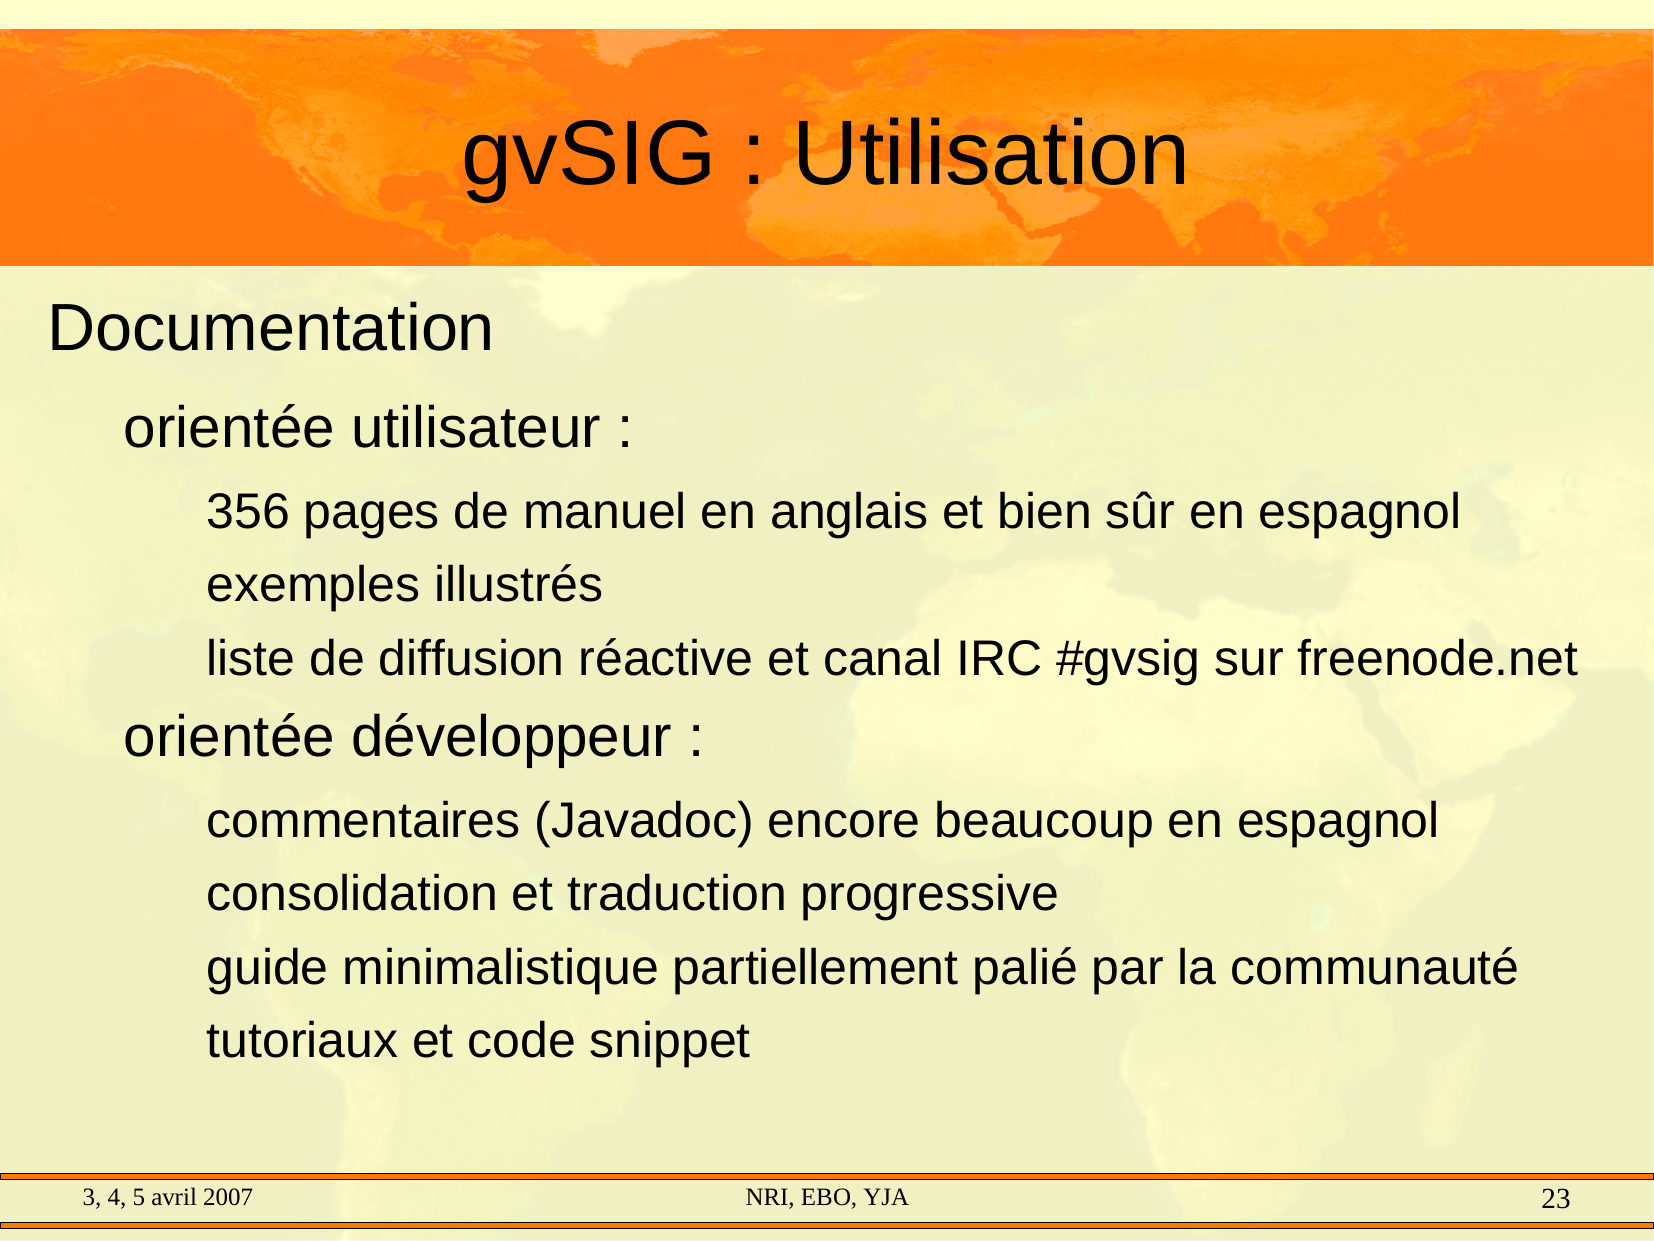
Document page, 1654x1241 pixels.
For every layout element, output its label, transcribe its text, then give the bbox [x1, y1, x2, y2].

title gvSIG : Utilisation [82, 49, 1571, 257]
list Documentation orientée utilisateur : 356 pages de manuel en anglais et bien sûr en espagnol exemples illustrés liste de diffusion réactive et canal IRC #gvsig sur freenode.net orientée développeur : commentaires (Javadoc) encore beaucoup en espagnol consolidation et traduction progressive guide minimalistique partiellement palié par la communauté tutoriaux et code snippet [29, 290, 1625, 1109]
picture [0, 29, 1654, 266]
